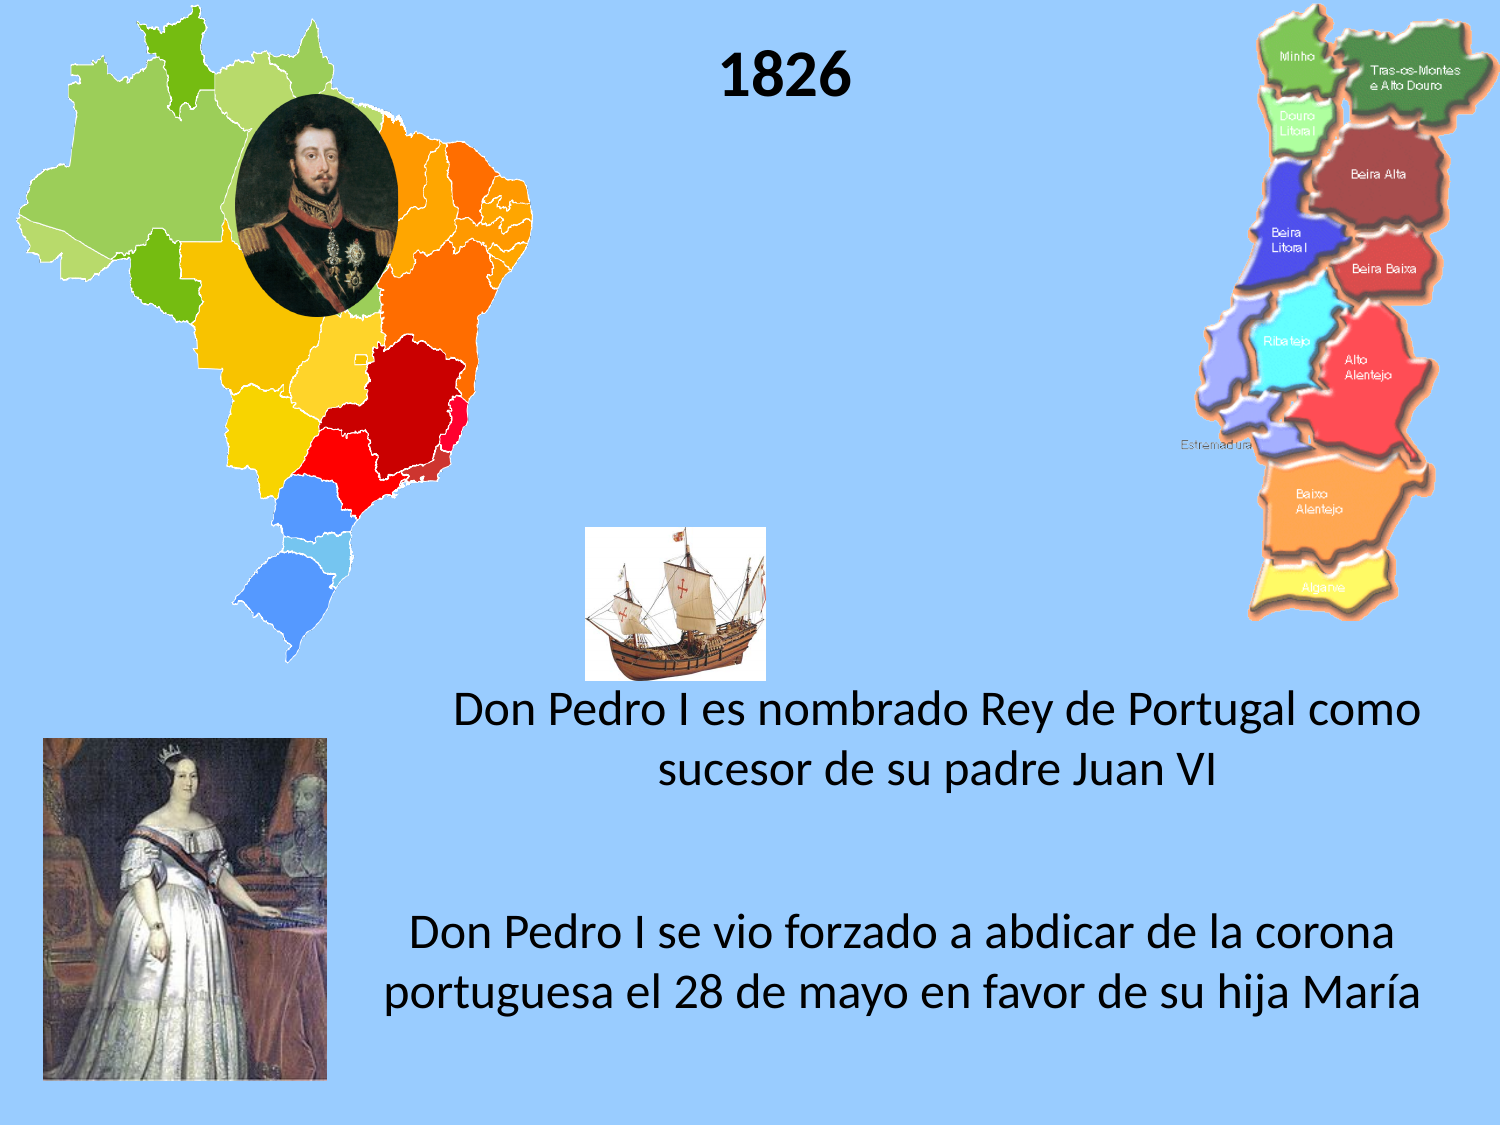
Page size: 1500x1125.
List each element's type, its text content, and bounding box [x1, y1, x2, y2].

picture [1178, 0, 1500, 622]
picture [43, 738, 327, 1081]
text_box 1826 [656, 0, 914, 141]
text_box Don Pedro I es nombrado Rey de Portugal como sucesor de su padre Juan VI [374, 667, 1500, 809]
picture [0, 0, 766, 668]
text_box Don Pedro I se vio forzado a abdicar de la corona portuguesa el 28 de mayo en favor de su hija María [339, 890, 1465, 1032]
